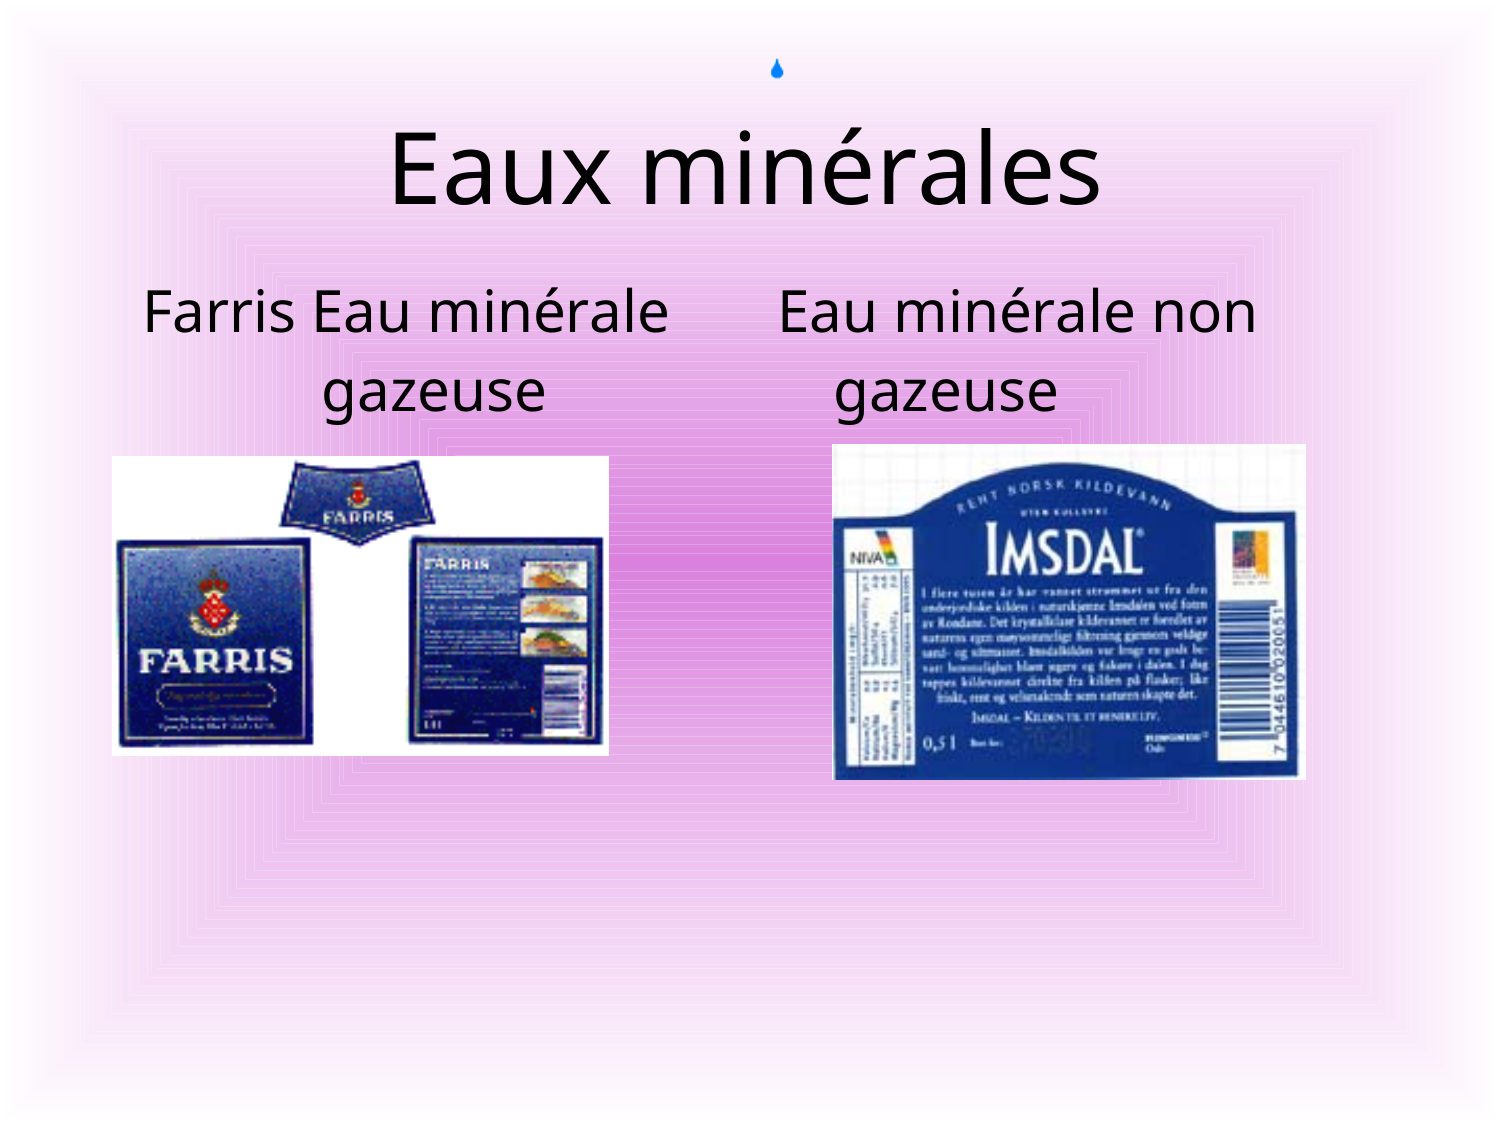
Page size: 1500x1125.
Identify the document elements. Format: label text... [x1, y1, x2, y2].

text_box [832, 444, 1306, 780]
title [75, 38, 1426, 240]
list Farris Eau minérale gazeuse [75, 262, 738, 1006]
text_box [112, 456, 609, 757]
list Eau minérale non gazeuse [762, 262, 1426, 1006]
text_box Eaux minérales [372, 90, 1199, 242]
picture [738, 54, 817, 149]
